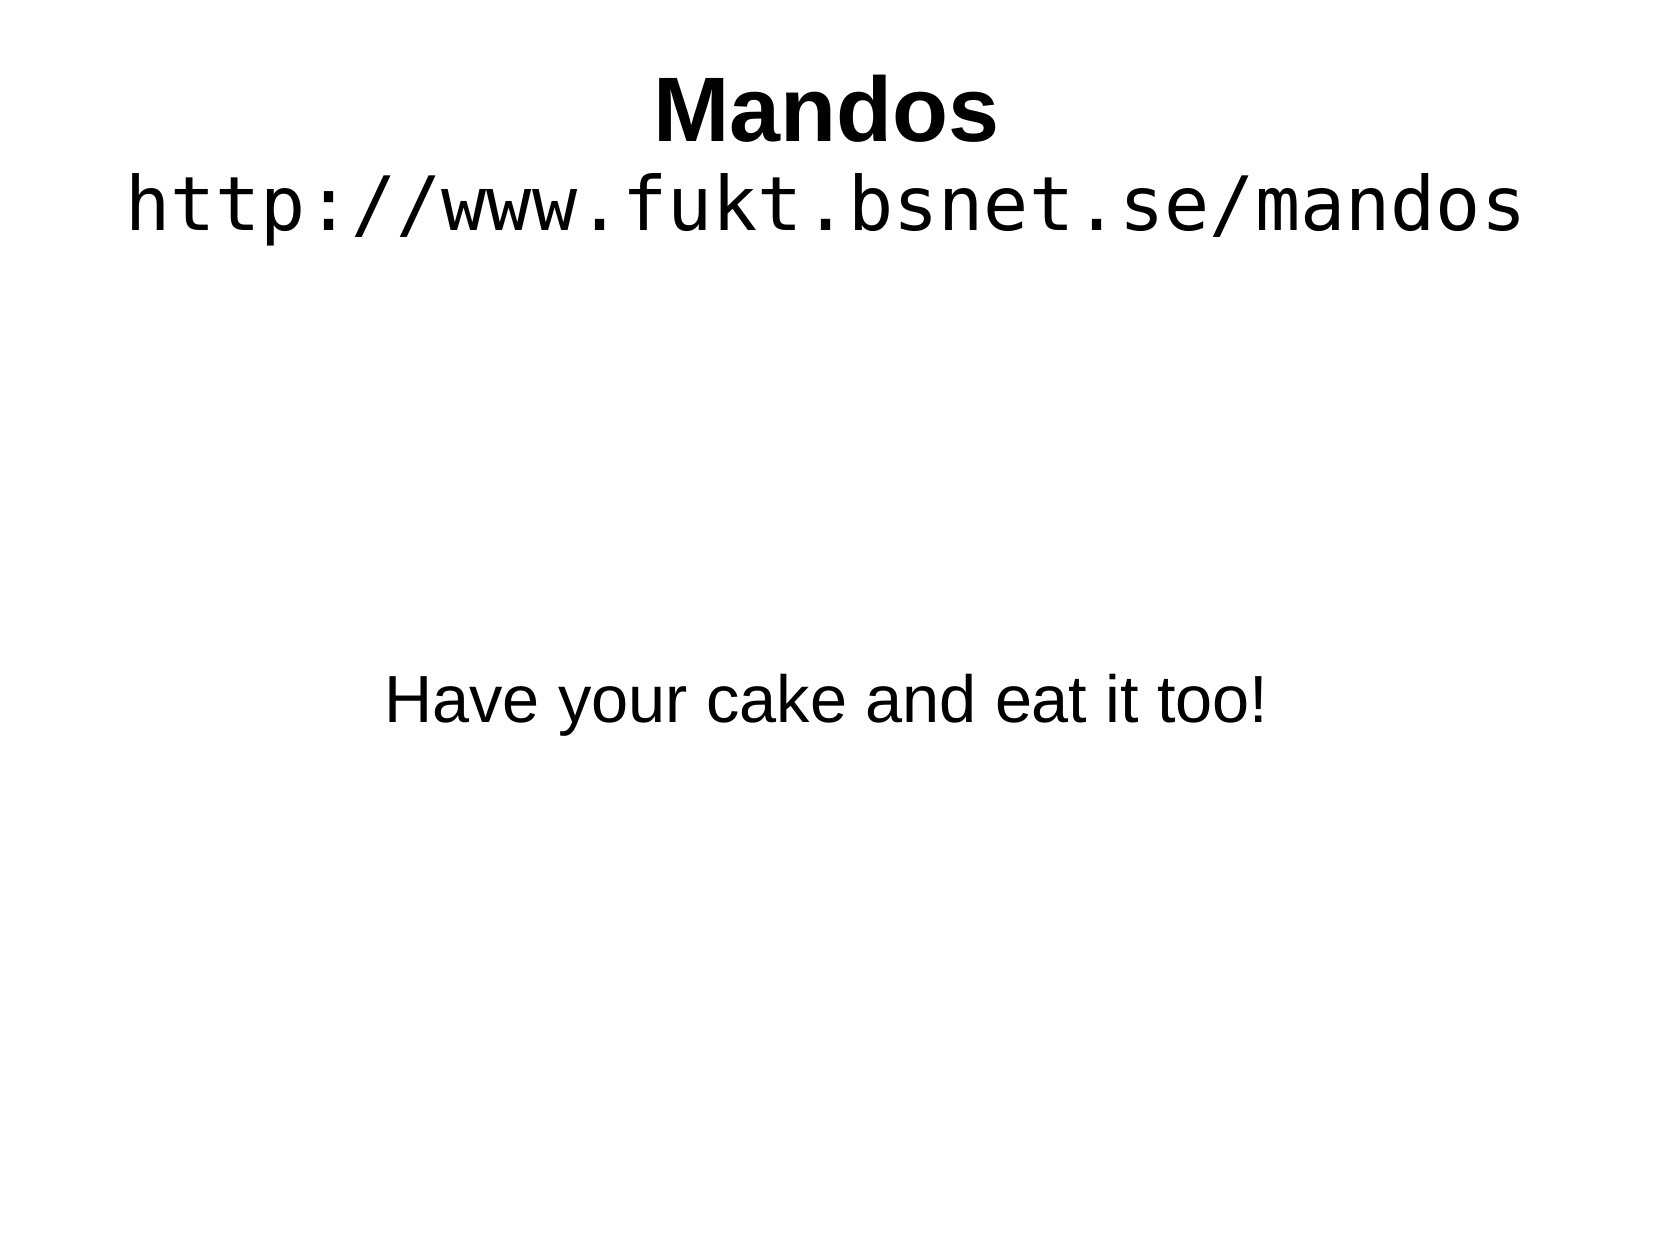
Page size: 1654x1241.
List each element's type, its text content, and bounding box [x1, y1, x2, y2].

title Mandos http://www.fukt.bsnet.se/mandos [82, 49, 1571, 257]
subtitle Have your cake and eat it too! [82, 297, 1571, 1102]
